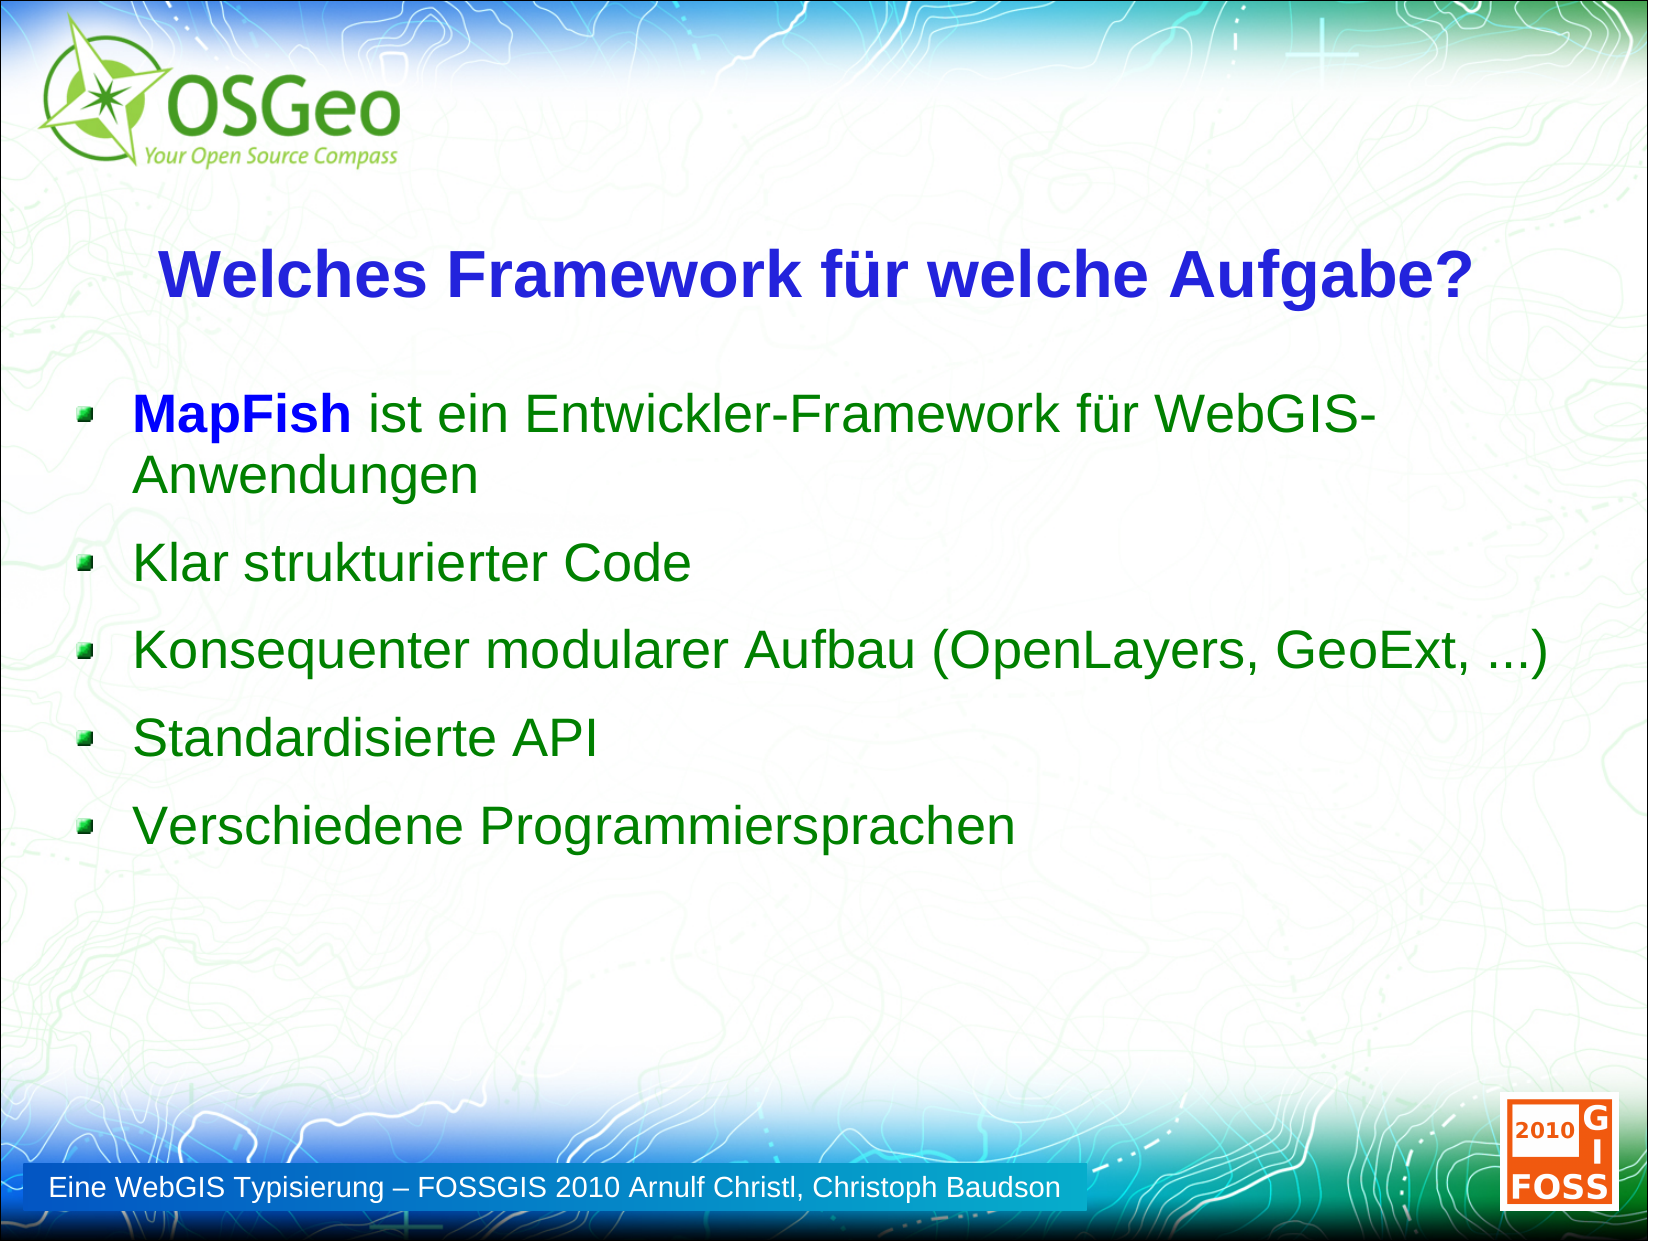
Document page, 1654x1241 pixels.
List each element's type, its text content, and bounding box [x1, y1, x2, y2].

title Welches Framework für welche Aufgabe? [82, 200, 1571, 349]
picture [1, 1, 1647, 1240]
list MapFish ist ein Entwickler-Framework für WebGIS-Anwendungen Klar strukturierter Code Konsequenter modularer Aufbau (OpenLayers, GeoExt, ...) Standardisierte API Verschiedene Programmiersprachen [76, 383, 1565, 1123]
